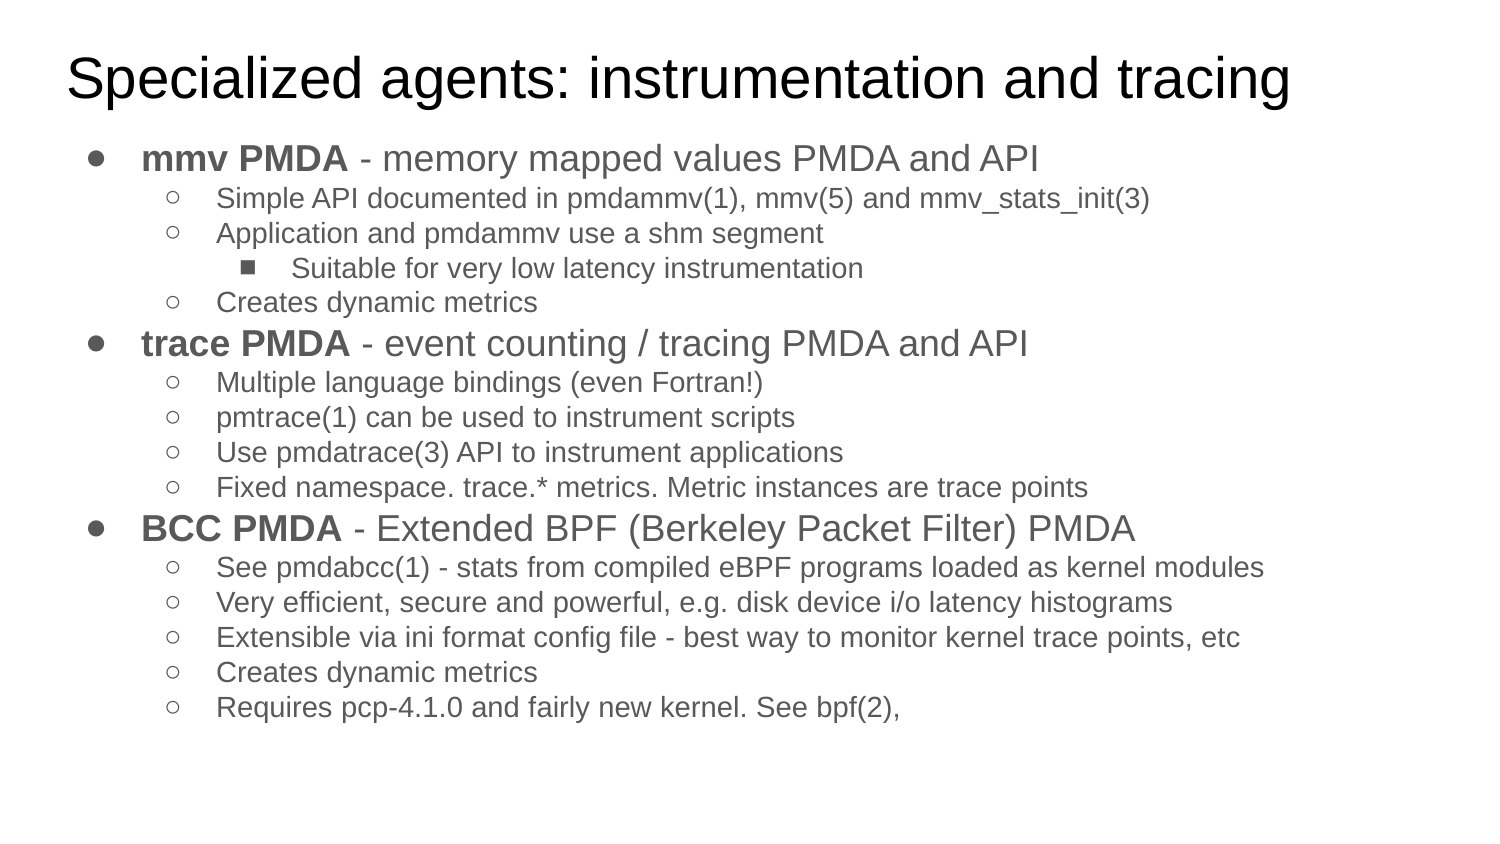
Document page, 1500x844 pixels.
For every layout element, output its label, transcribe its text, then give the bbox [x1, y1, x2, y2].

list mmv PMDA - memory mapped values PMDA and API Simple API documented in pmdammv(1), mmv(5) and mmv_stats_init(3) Application and pmdammv use a shm segment Suitable for very low latency instrumentation Creates dynamic metrics trace PMDA - event counting / tracing PMDA and API Multiple language bindings (even Fortran!) pmtrace(1) can be used to instrument scripts Use pmdatrace(3) API to instrument applications Fixed namespace. trace.* metrics. Metric instances are trace points BCC PMDA - Extended BPF (Berkeley Packet Filter) PMDA See pmdabcc(1) - stats from compiled eBPF programs loaded as kernel modules Very efficient, secure and powerful, e.g. disk device i/o latency histograms Extensible via ini format config file - best way to monitor kernel trace points, etc Creates dynamic metrics Requires pcp-4.1.0 and fairly new kernel. See bpf(2), [51, 118, 1449, 830]
title Specialized agents: instrumentation and tracing [51, 24, 1449, 118]
